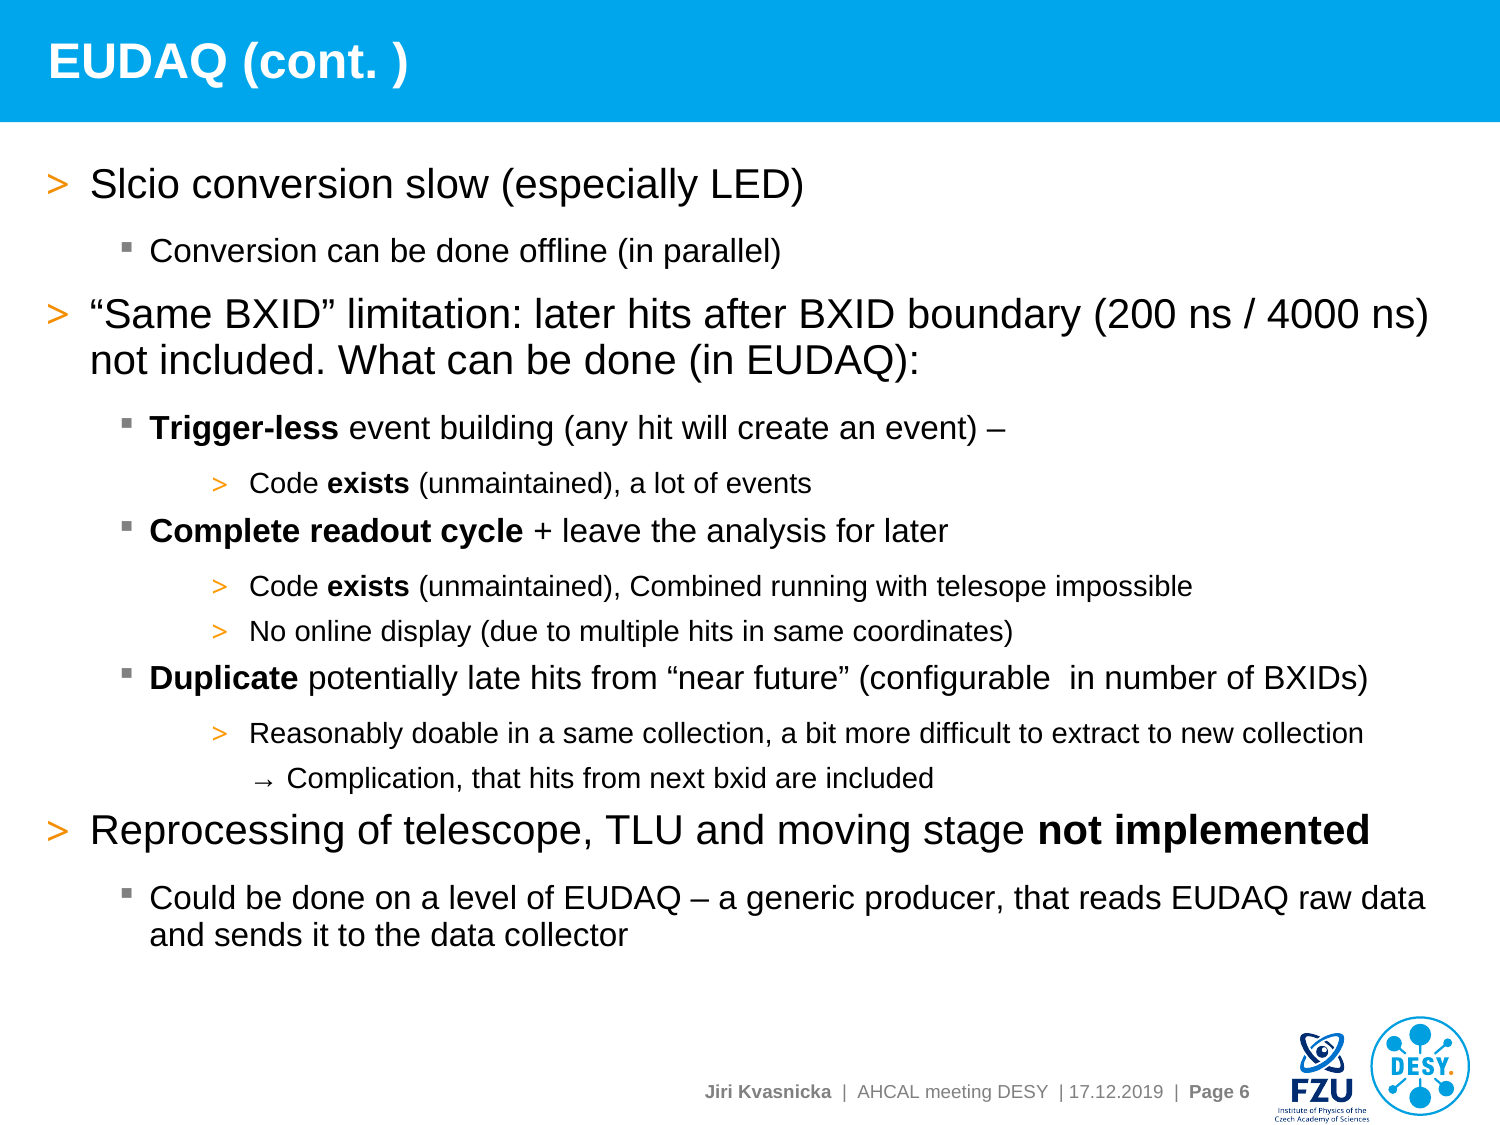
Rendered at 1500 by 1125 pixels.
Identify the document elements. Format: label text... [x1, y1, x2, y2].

list Slcio conversion slow (especially LED) Conversion can be done offline (in parallel) “Same BXID” limitation: later hits after BXID boundary (200 ns / 4000 ns) not included. What can be done (in EUDAQ): Trigger-less event building (any hit will create an event) – Code exists (unmaintained), a lot of events Complete readout cycle + leave the analysis for later Code exists (unmaintained), Combined running with telesope impossible No online display (due to multiple hits in same coordinates) Duplicate potentially late hits from “near future” (configurable in number of BXIDs) Reasonably doable in a same collection, a bit more difficult to extract to new collection → Complication, that hits from next bxid are included Reprocessing of telescope, TLU and moving stage not implemented Could be done on a level of EUDAQ – a generic producer, that reads EUDAQ raw data and sends it to the data collector [46, 160, 1444, 954]
picture [1269, 1027, 1375, 1125]
title EUDAQ (cont. ) [47, 16, 1446, 107]
